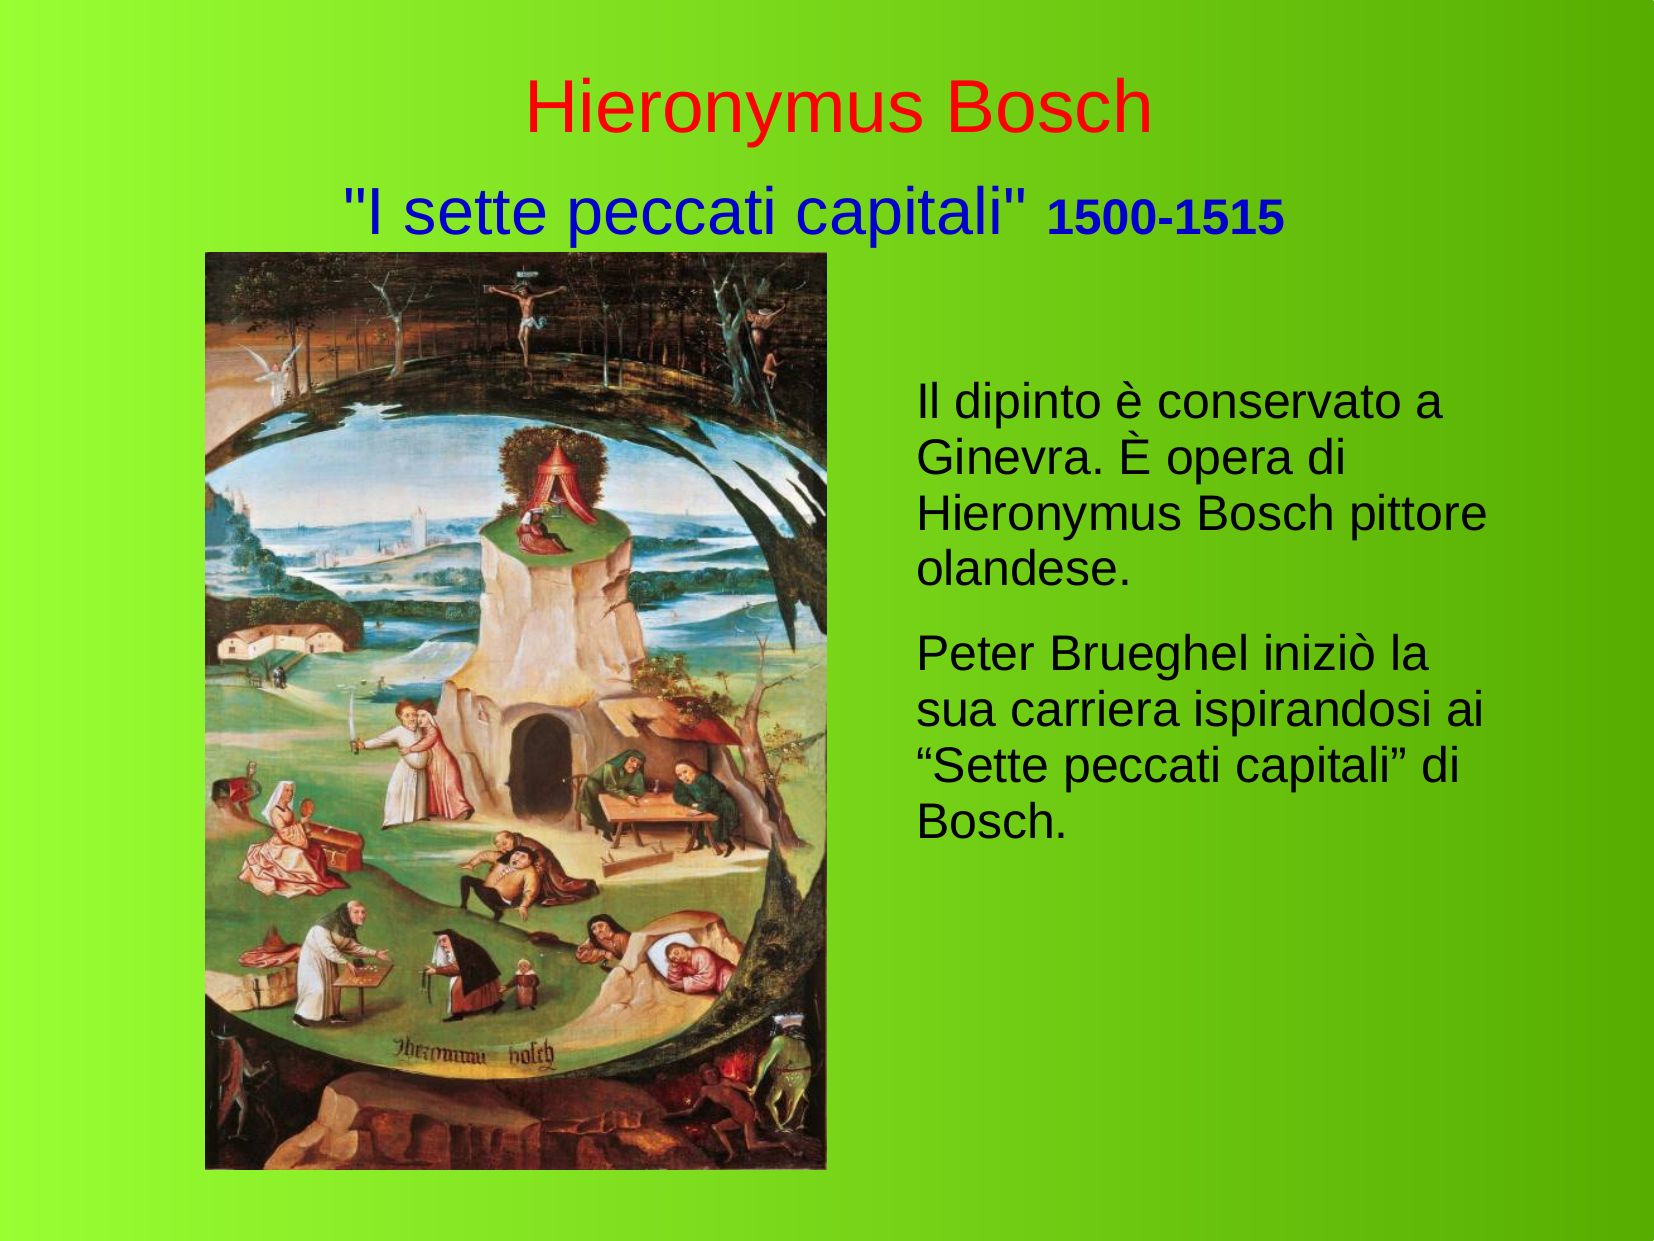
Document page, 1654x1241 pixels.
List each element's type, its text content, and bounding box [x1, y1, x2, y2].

title Hieronymus Bosch "I sette peccati capitali" 1500-1515 [82, 49, 1571, 255]
list Il dipinto è conservato a Ginevra. È opera di Hieronymus Bosch pittore olandese. Peter Brueghel iniziò la sua carriera ispirandosi ai “Sette peccati capitali” di Bosch. [845, 287, 1512, 1099]
picture [205, 252, 827, 1170]
